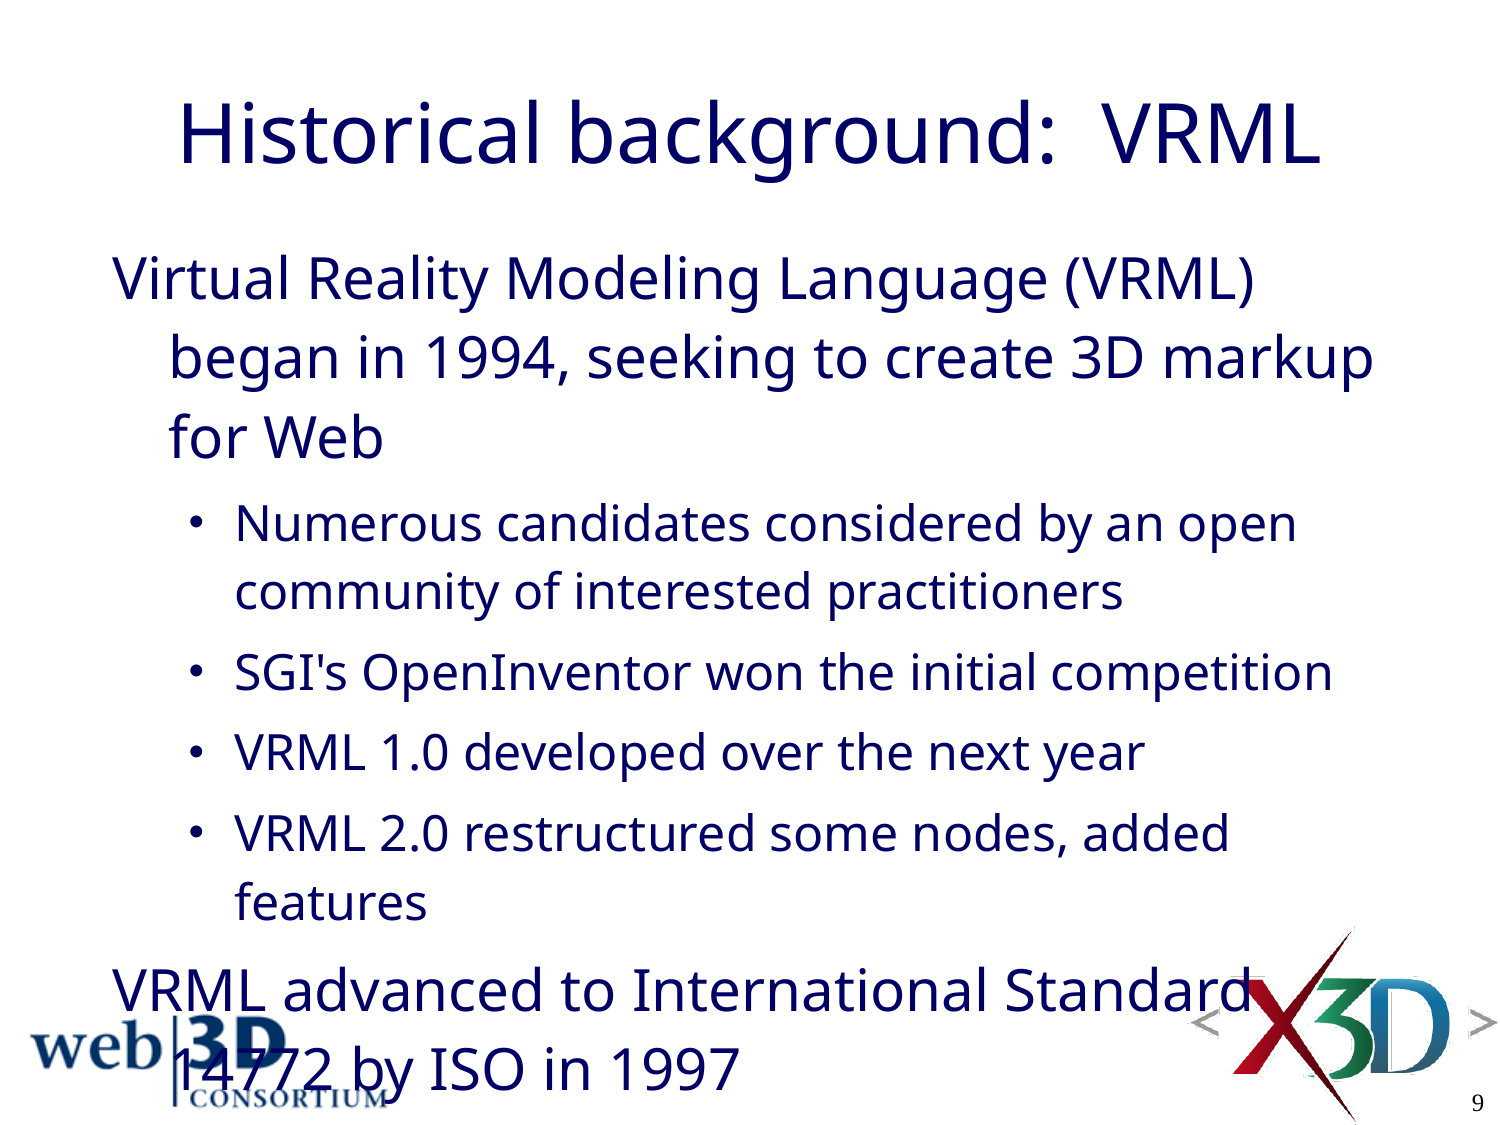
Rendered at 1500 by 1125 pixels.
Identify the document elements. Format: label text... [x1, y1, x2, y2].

picture [1187, 926, 1500, 1125]
list Virtual Reality Modeling Language (VRML) began in 1994, seeking to create 3D markup for Web Numerous candidates considered by an open community of interested practitioners SGI's OpenInventor won the initial competition VRML 1.0 developed over the next year VRML 2.0 restructured some nodes, added features VRML advanced to International Standard 14772 by ISO in 1997 Accomplished by individuals and companies cooperating together openly [112, 237, 1388, 1018]
picture [12, 998, 413, 1118]
title Historical background: VRML [112, 37, 1388, 225]
